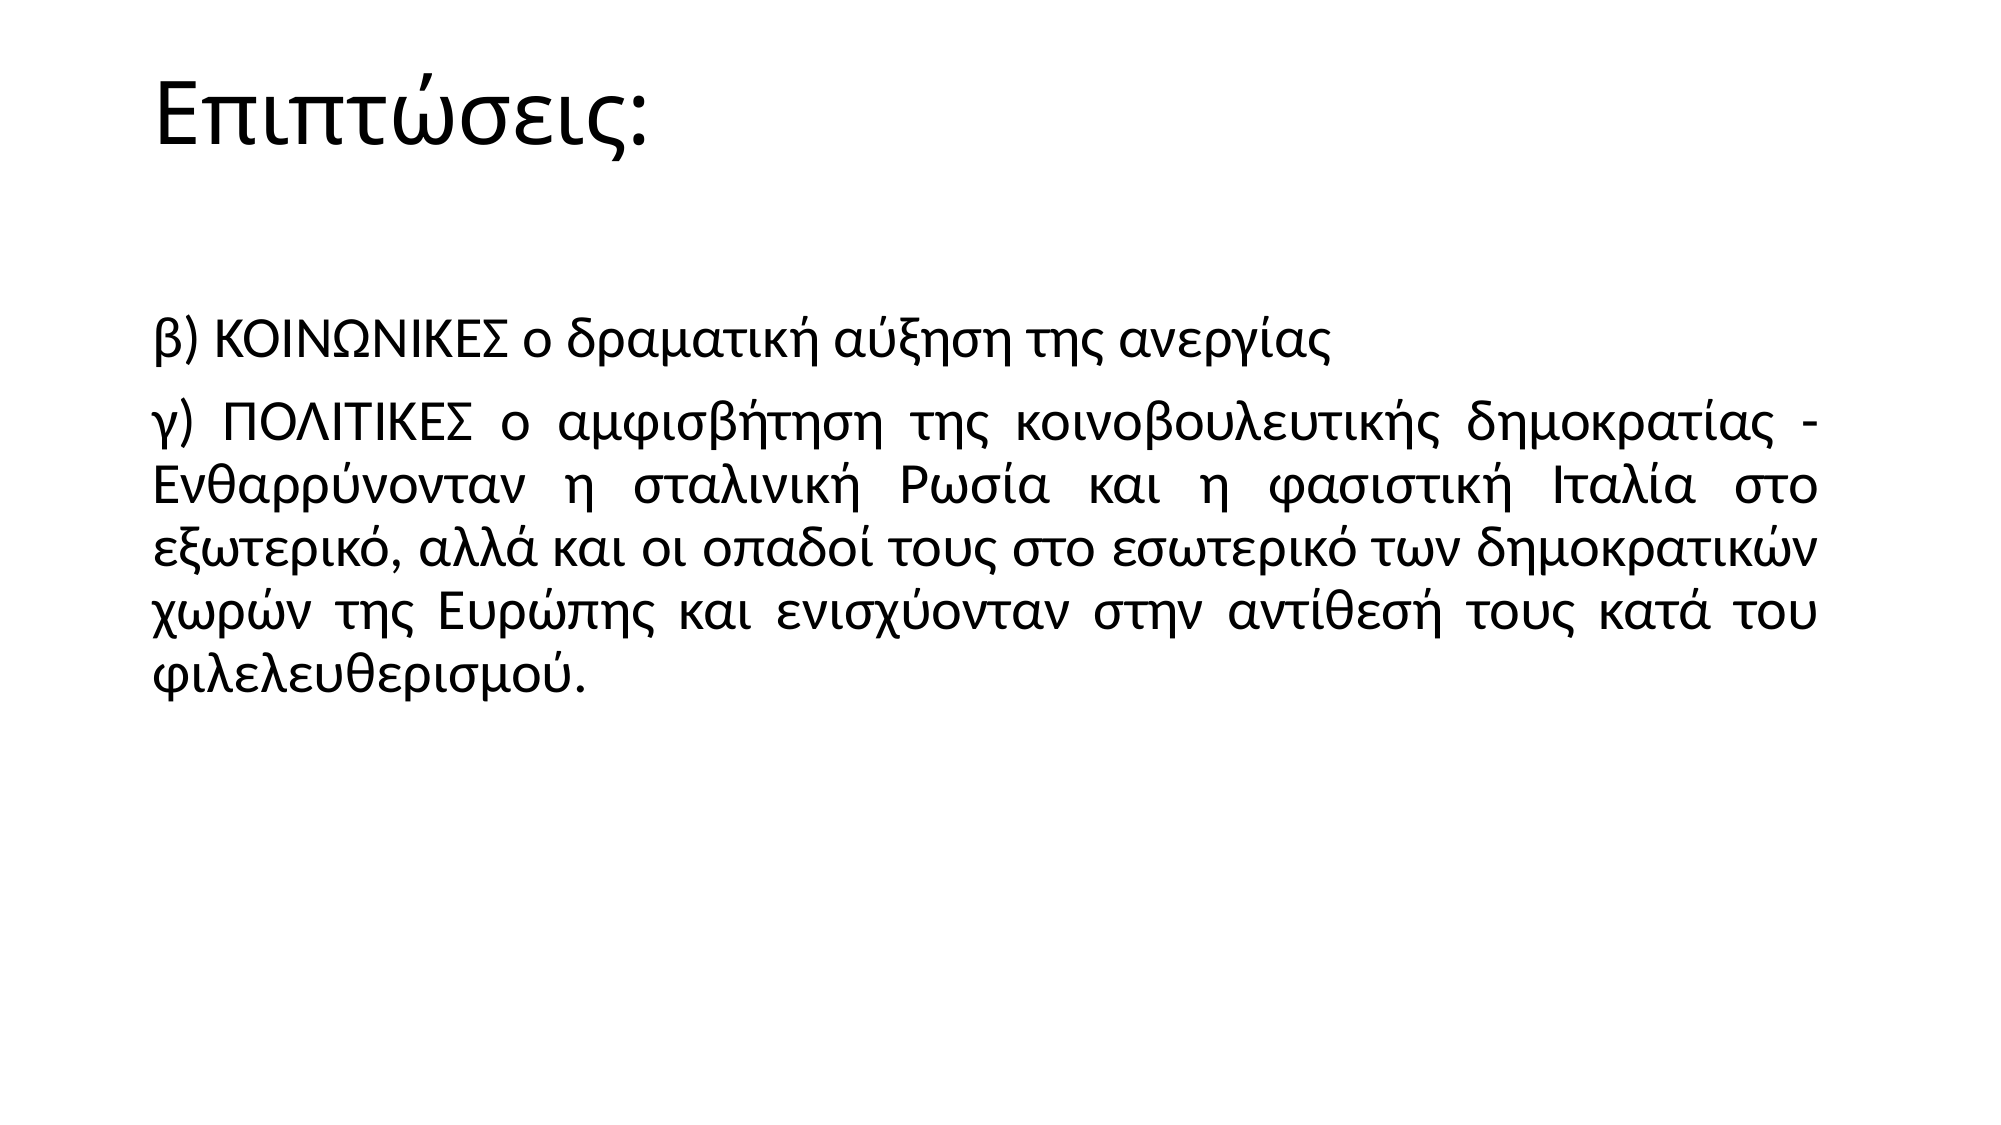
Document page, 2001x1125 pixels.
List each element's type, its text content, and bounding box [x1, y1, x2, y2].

list β) ΚΟΙΝΩΝΙΚΕΣ o δραματική αύξηση της ανεργίας γ) ΠΟΛΙΤΙΚΕΣ o αμφισβήτηση της κοινοβουλευτικής δημοκρατίας - Ενθαρρύνονταν η σταλινική Ρωσία και η φασιστική Ιταλία στο εξωτερικό, αλλά και οι οπαδοί τους στο εσωτερικό των δημοκρατικών χωρών της Ευρώπης και ενισχύονταν στην αντίθεσή τους κατά του φιλελευθερισμού. [137, 299, 1863, 1014]
title Επιπτώσεις: [137, 59, 1863, 278]
